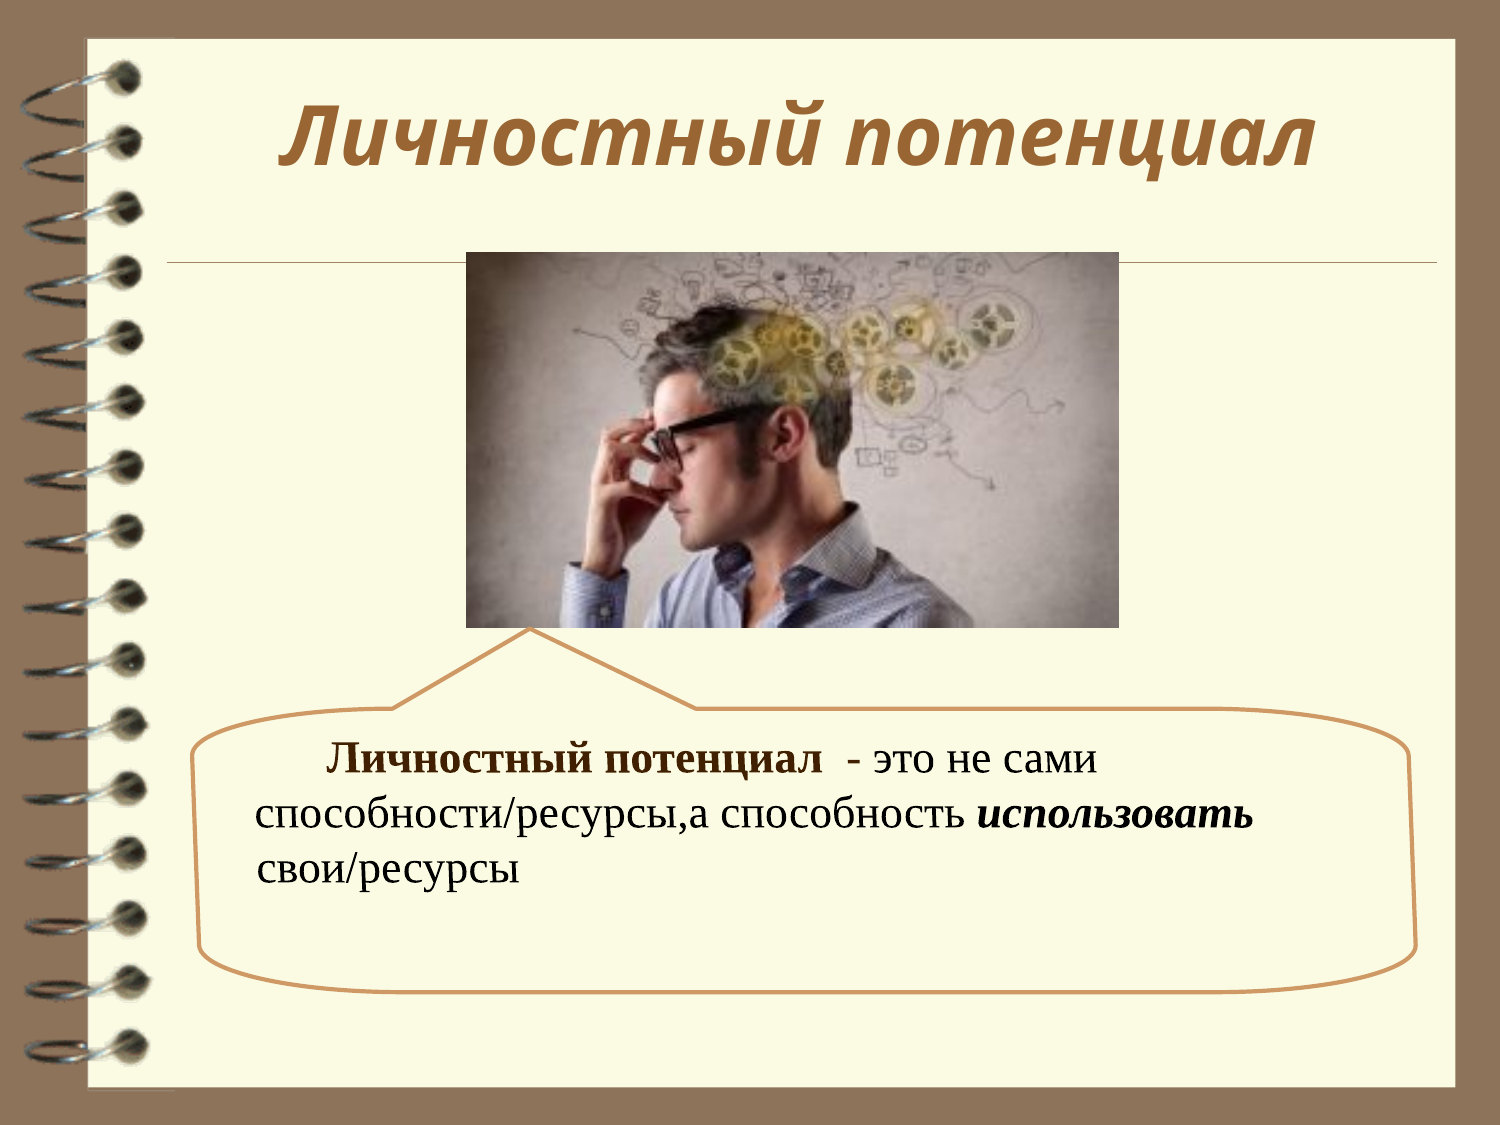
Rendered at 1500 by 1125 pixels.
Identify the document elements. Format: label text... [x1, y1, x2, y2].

picture [466, 252, 1119, 628]
picture [0, 0, 175, 1125]
text_box Личностный потенциал - это не сами способности/ресурсы,а способность использовать свои/ресурсы [192, 628, 1416, 993]
title Личностный потенциал [162, 75, 1438, 263]
